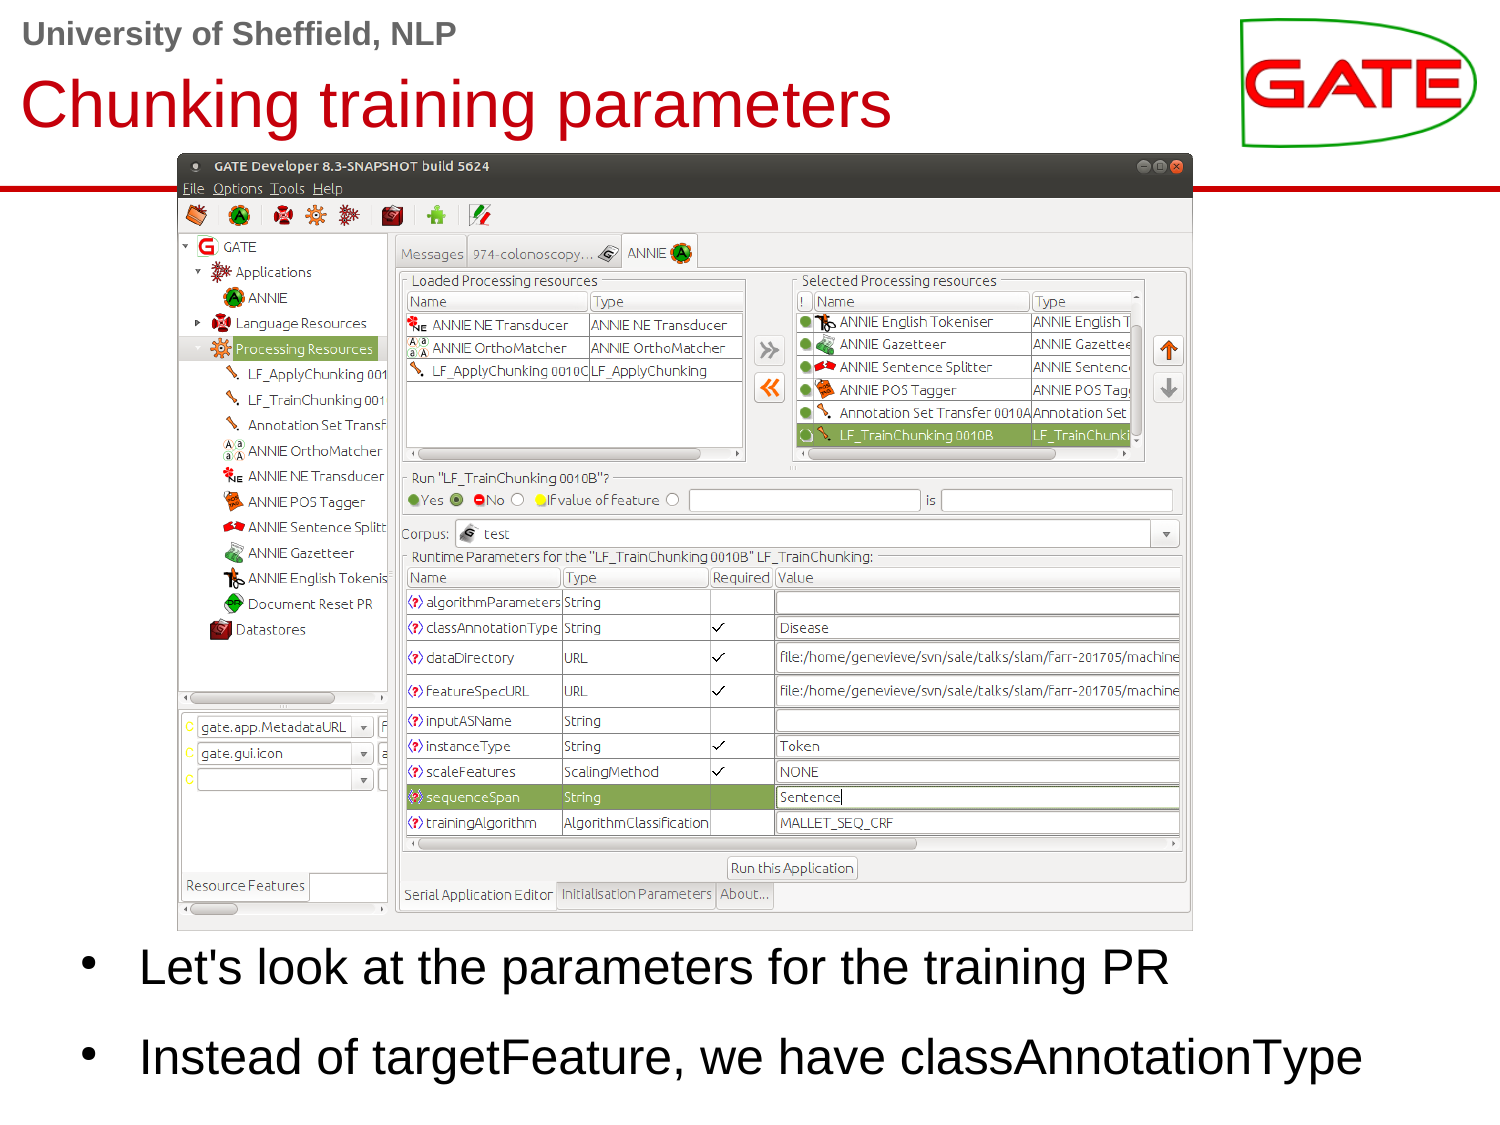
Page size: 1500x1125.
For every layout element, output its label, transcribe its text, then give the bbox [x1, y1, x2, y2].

title Chunking training parameters [20, 45, 1240, 166]
list Let's look at the parameters for the training PR Instead of targetFeature, we have classAnnotationType [23, 933, 1477, 1111]
picture [177, 153, 1193, 932]
picture [1240, 18, 1477, 148]
